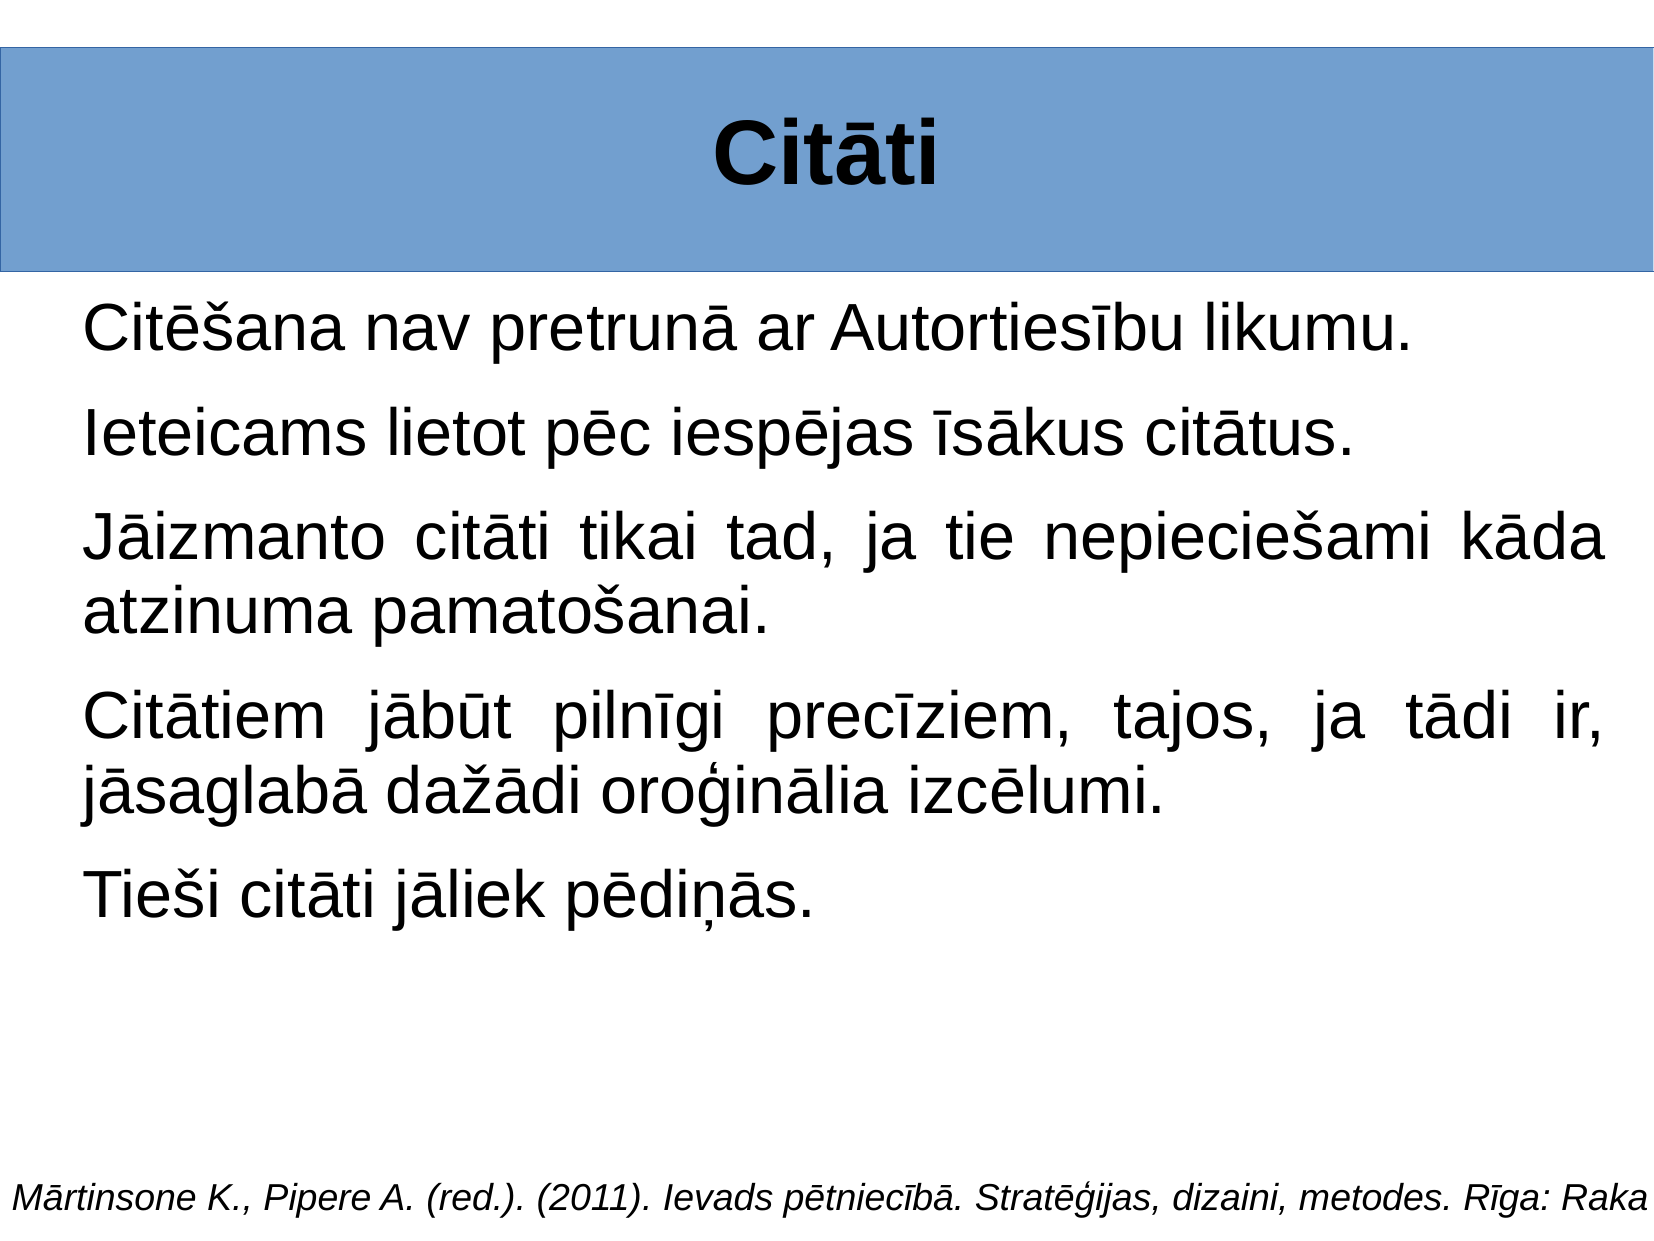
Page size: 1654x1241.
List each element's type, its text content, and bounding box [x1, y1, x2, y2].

text_box Mārtinsone K., Pipere A. (red.). (2011). Ievads pētniecībā. Stratēģijas, dizaini, metodes. Rīga: Raka [0, 1169, 1654, 1227]
text_box [0, 47, 1654, 272]
title Citāti [82, 49, 1571, 257]
list Citēšana nav pretrunā ar Autortiesību likumu. Ieteicams lietot pēc iespējas īsākus citātus. Jāizmanto citāti tikai tad, ja tie nepieciešami kāda atzinuma pamatošanai. Citātiem jābūt pilnīgi precīziem, tajos, ja tādi ir, jāsaglabā dažādi oroģinālia izcēlumi. Tieši citāti jāliek pēdiņās. [82, 290, 1607, 1010]
